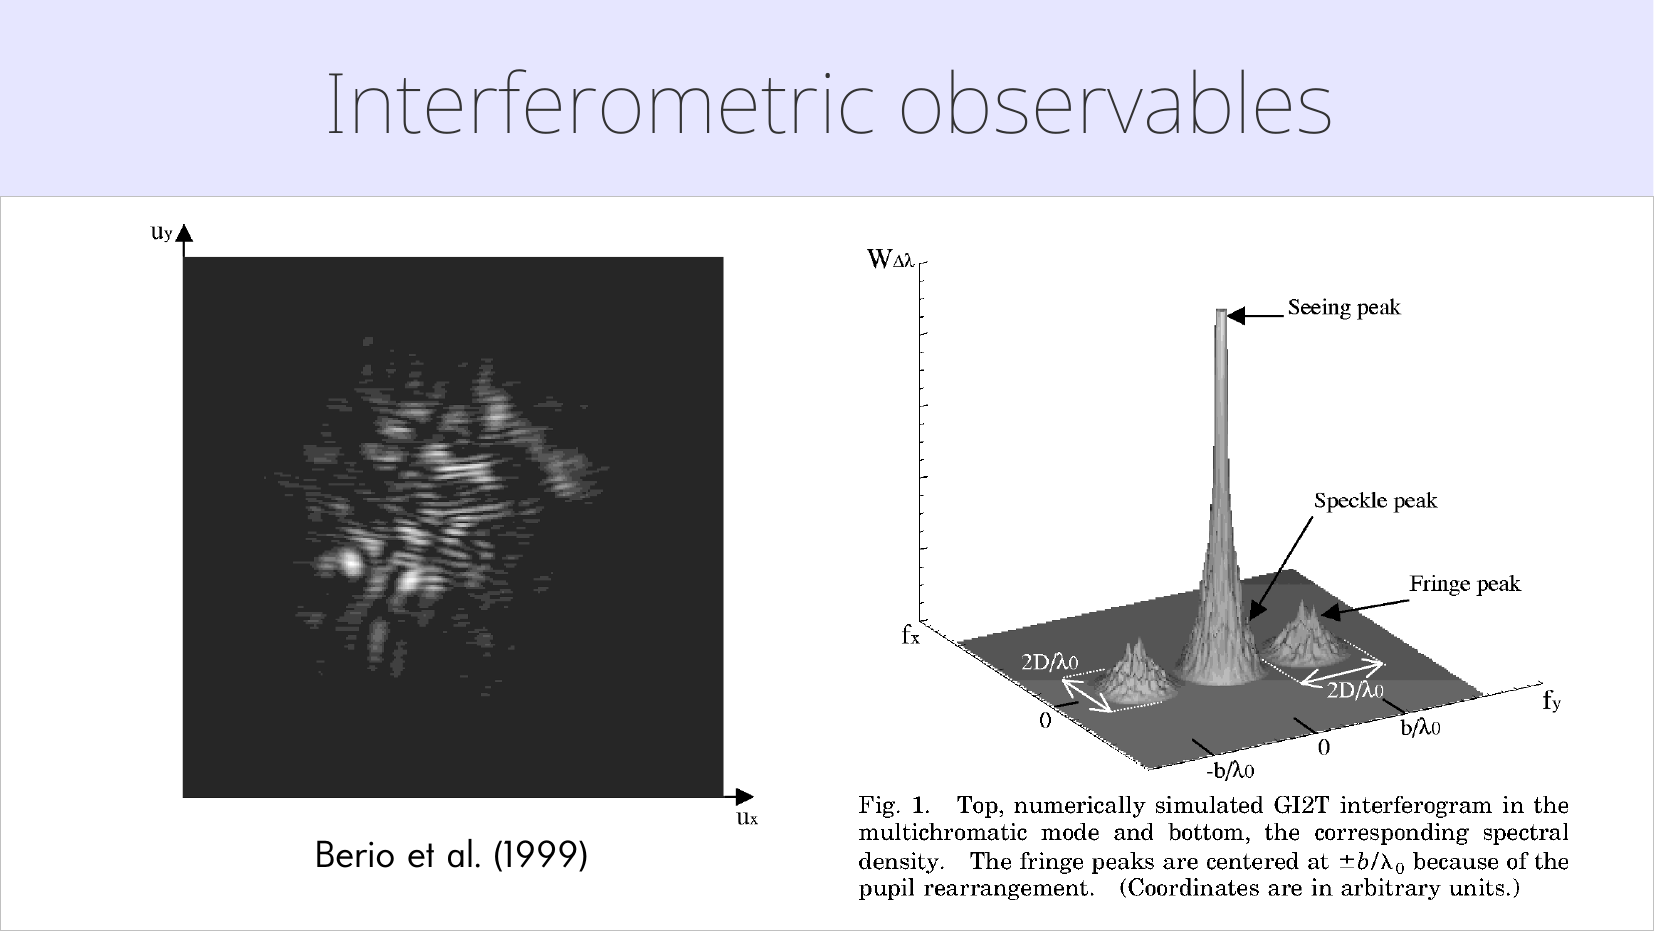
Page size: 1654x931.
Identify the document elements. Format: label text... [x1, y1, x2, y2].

picture [859, 249, 1568, 901]
title Interferometric observables [124, 23, 1537, 179]
text_box Berio et al. (1999) [300, 825, 604, 884]
picture [150, 224, 758, 826]
